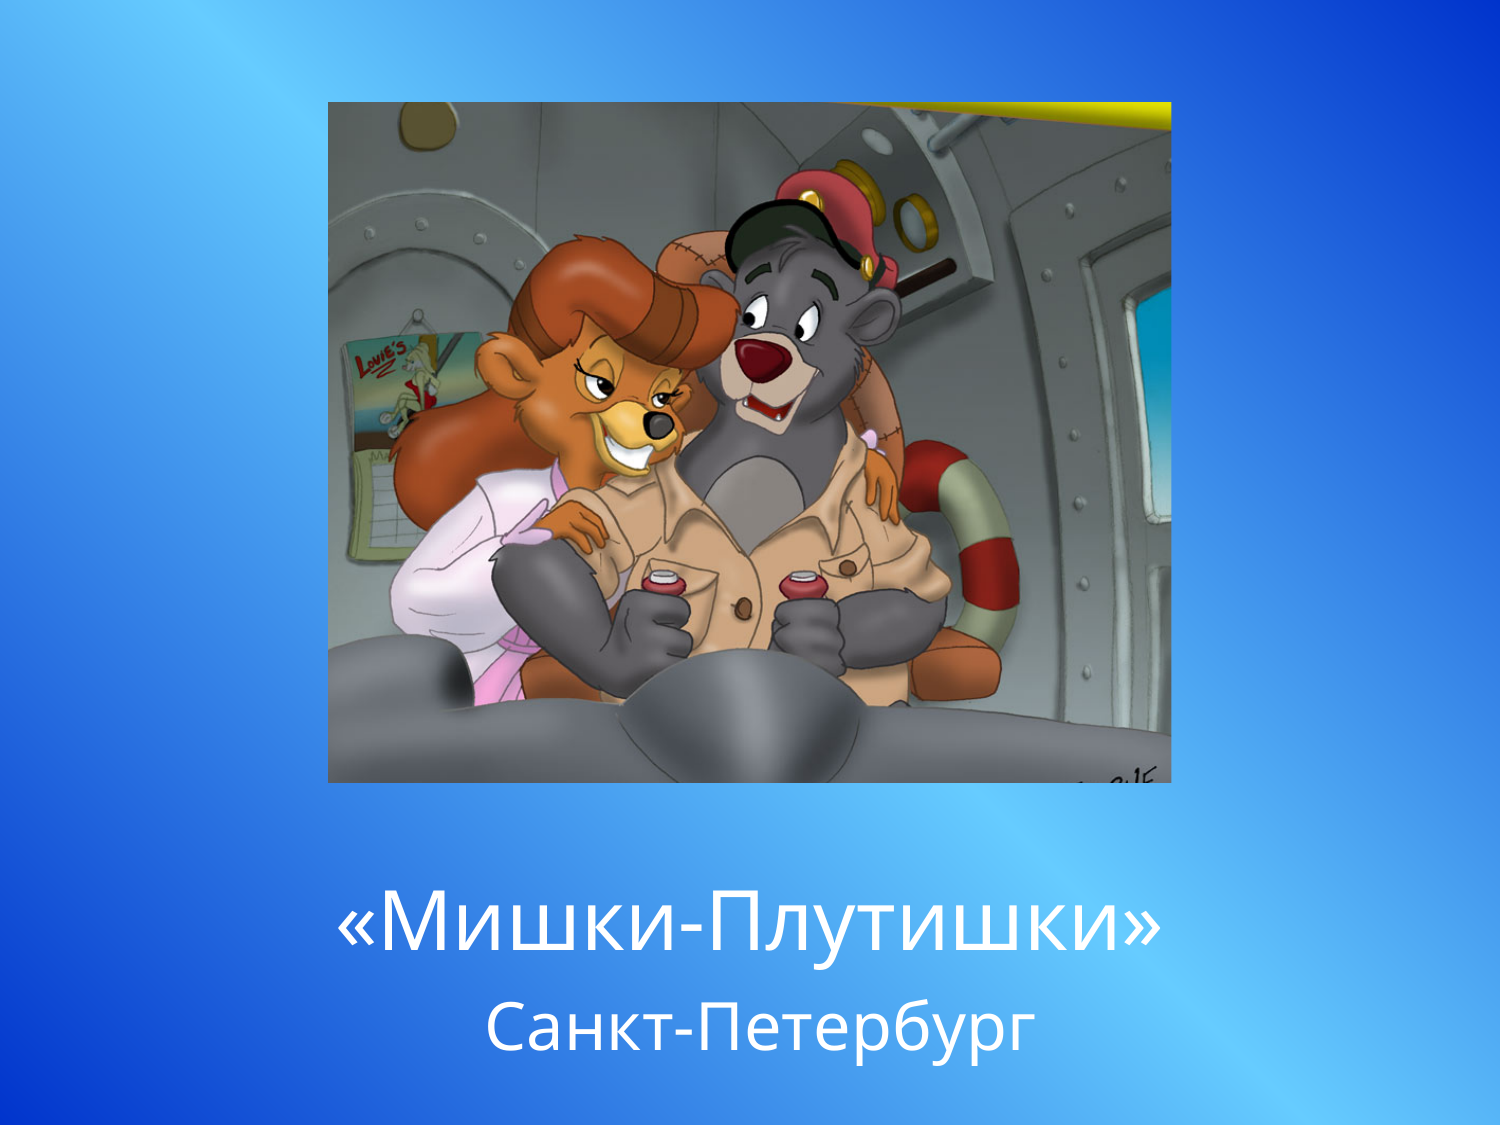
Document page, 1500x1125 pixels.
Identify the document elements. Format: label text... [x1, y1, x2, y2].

text_box «Мишки-Плутишки» Санкт-Петербург [112, 846, 1388, 1088]
picture [328, 102, 1172, 783]
